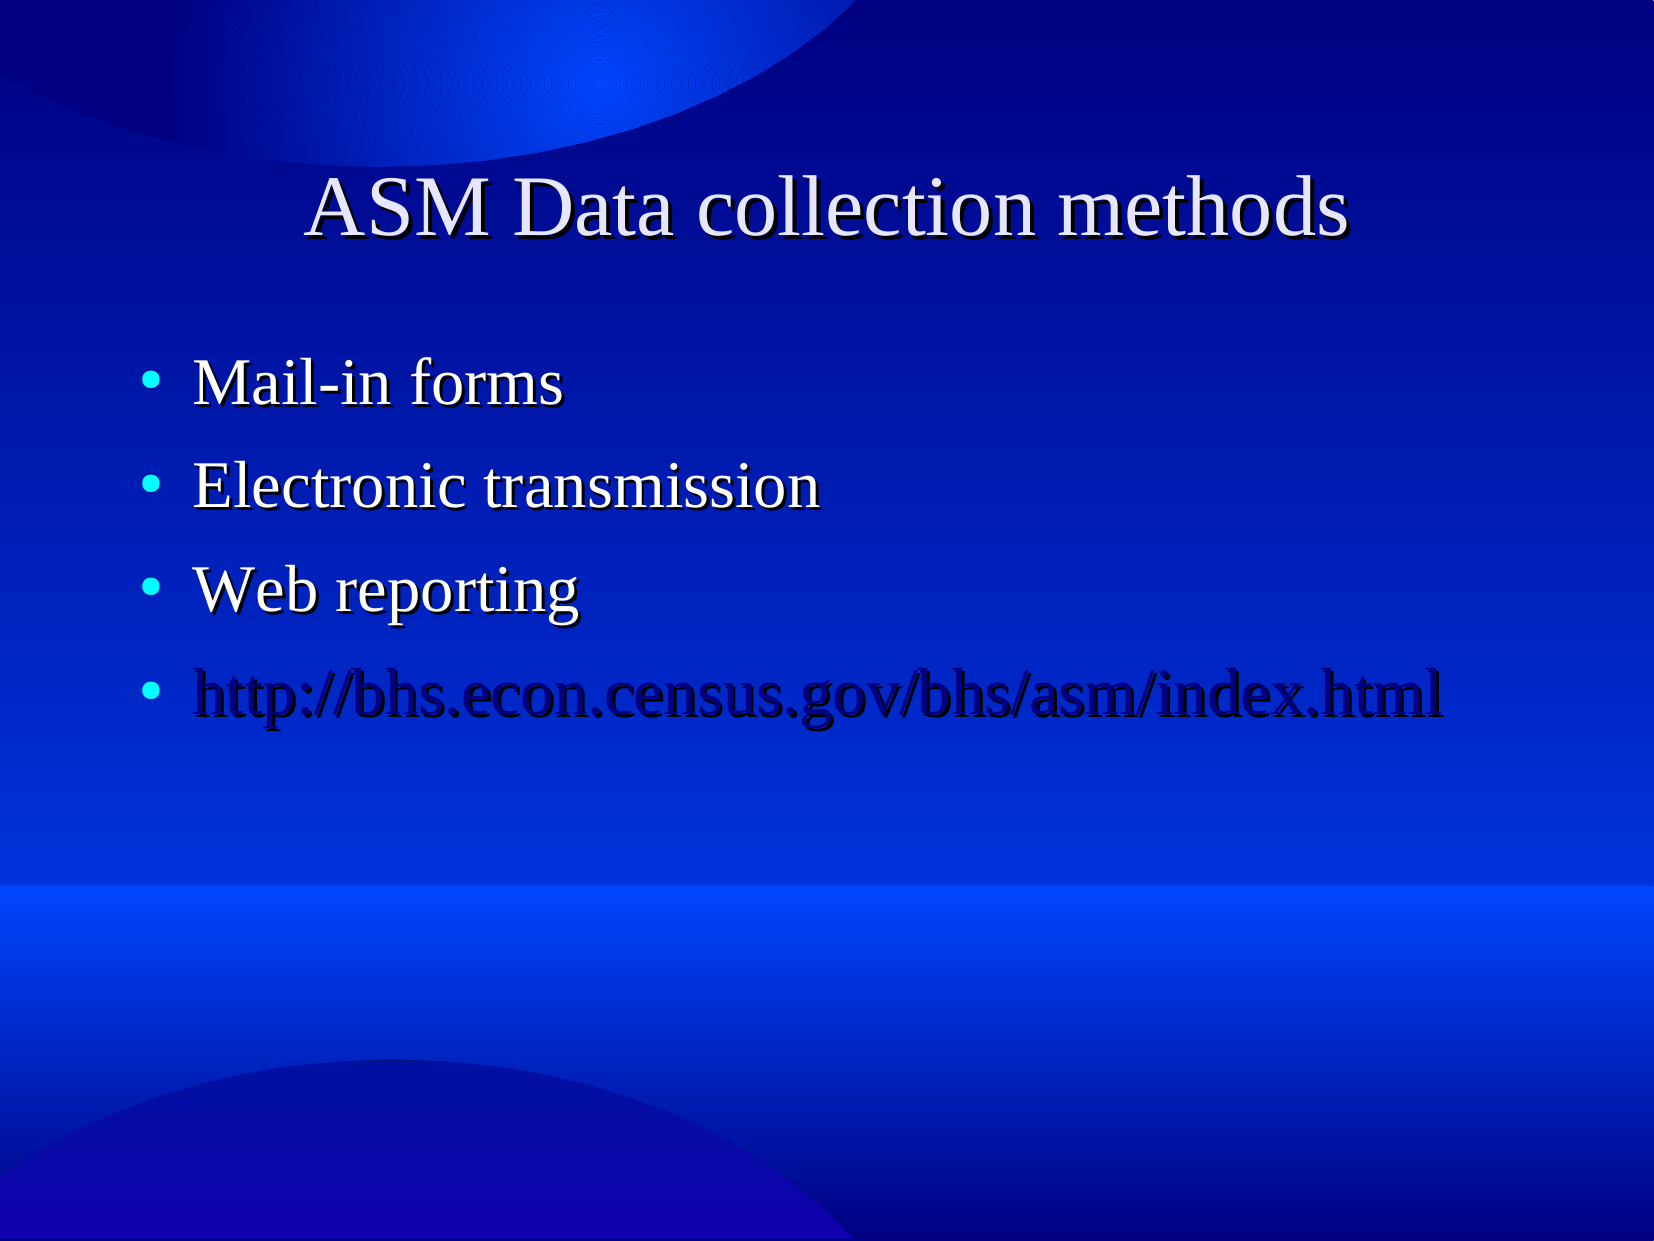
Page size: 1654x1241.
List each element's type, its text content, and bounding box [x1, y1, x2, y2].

list Mail-in forms Electronic transmission Web reporting http://bhs.econ.census.gov/bhs/asm/index.html [121, 344, 1534, 1164]
title ASM Data collection methods [121, 102, 1534, 310]
